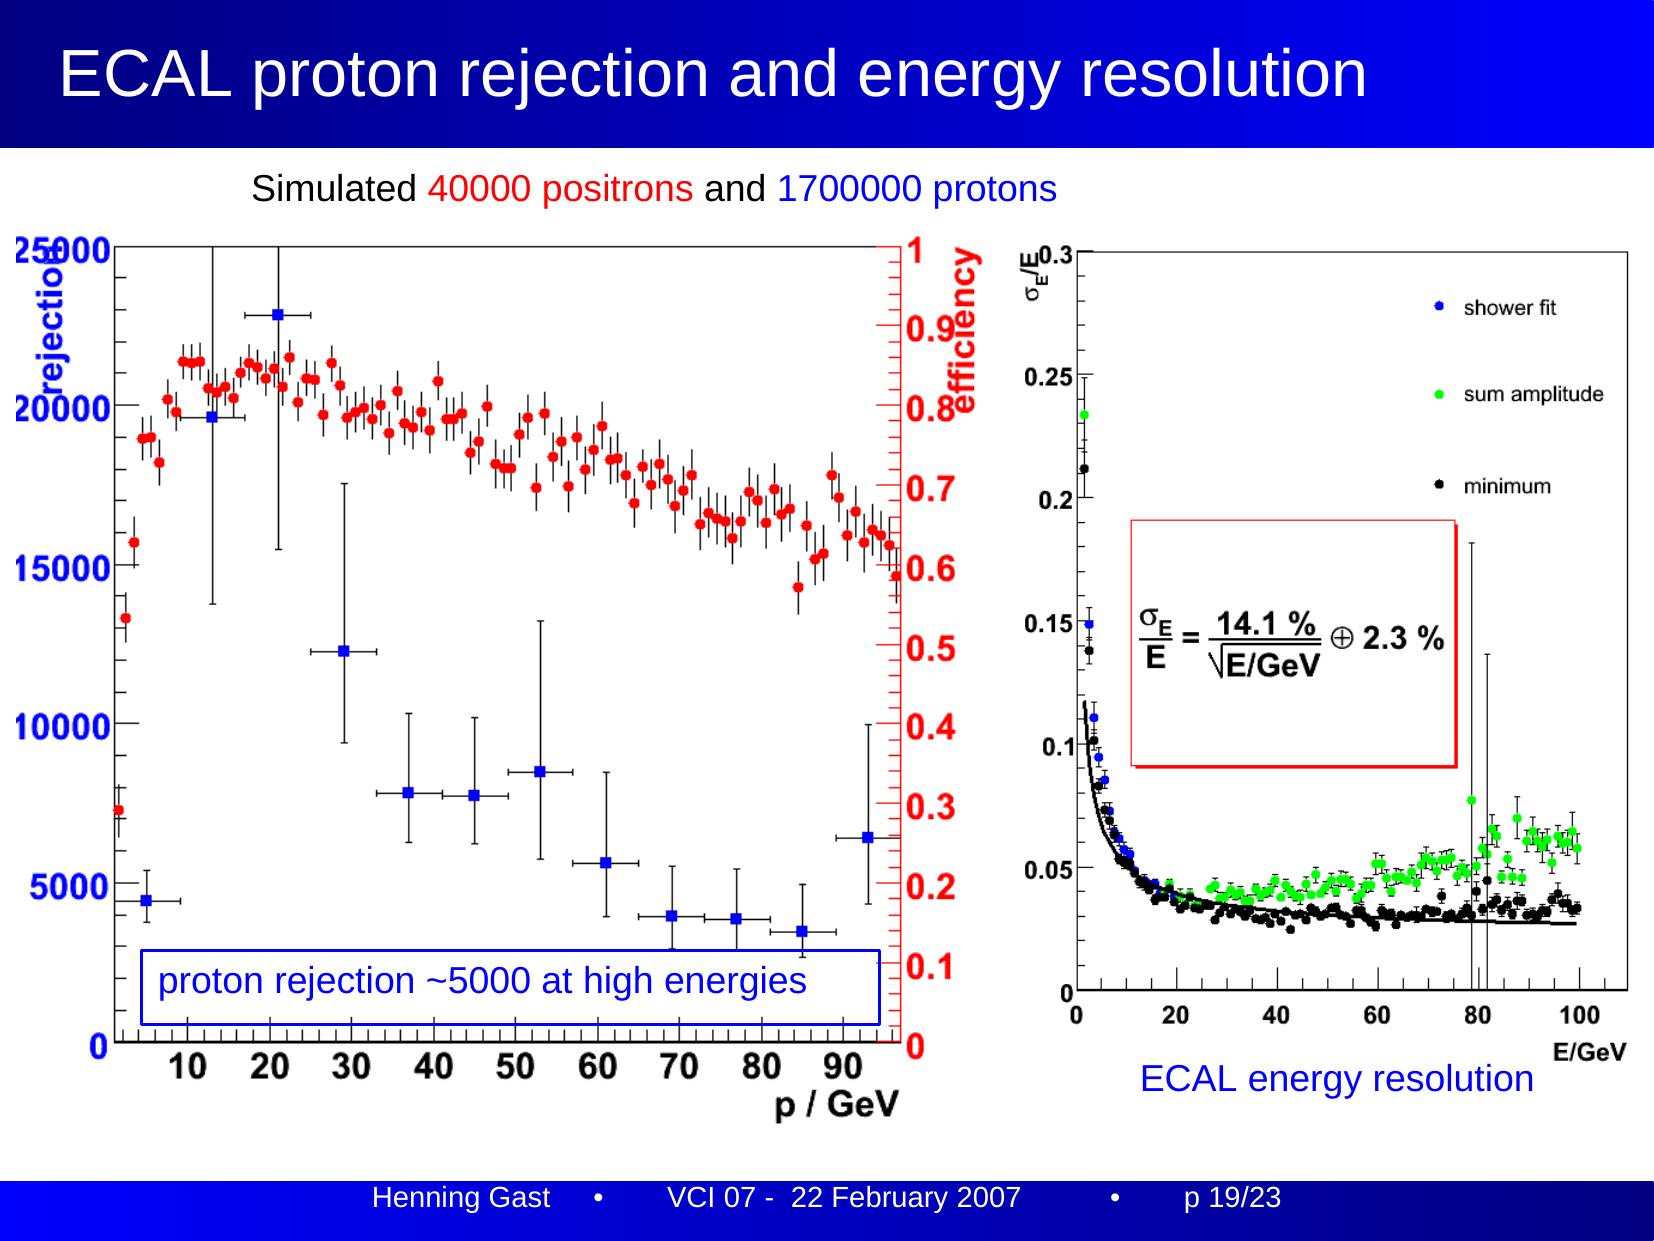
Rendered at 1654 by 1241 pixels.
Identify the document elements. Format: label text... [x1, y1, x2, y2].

text_box ECAL energy resolution [1125, 1050, 1576, 1121]
title ECAL proton rejection and energy resolution [0, 0, 1654, 148]
text_box proton rejection ~5000 at high energies [141, 950, 880, 1025]
text_box Simulated 40000 positrons and 1700000 protons [236, 159, 1123, 231]
picture [16, 221, 987, 1126]
picture [1012, 230, 1651, 1068]
